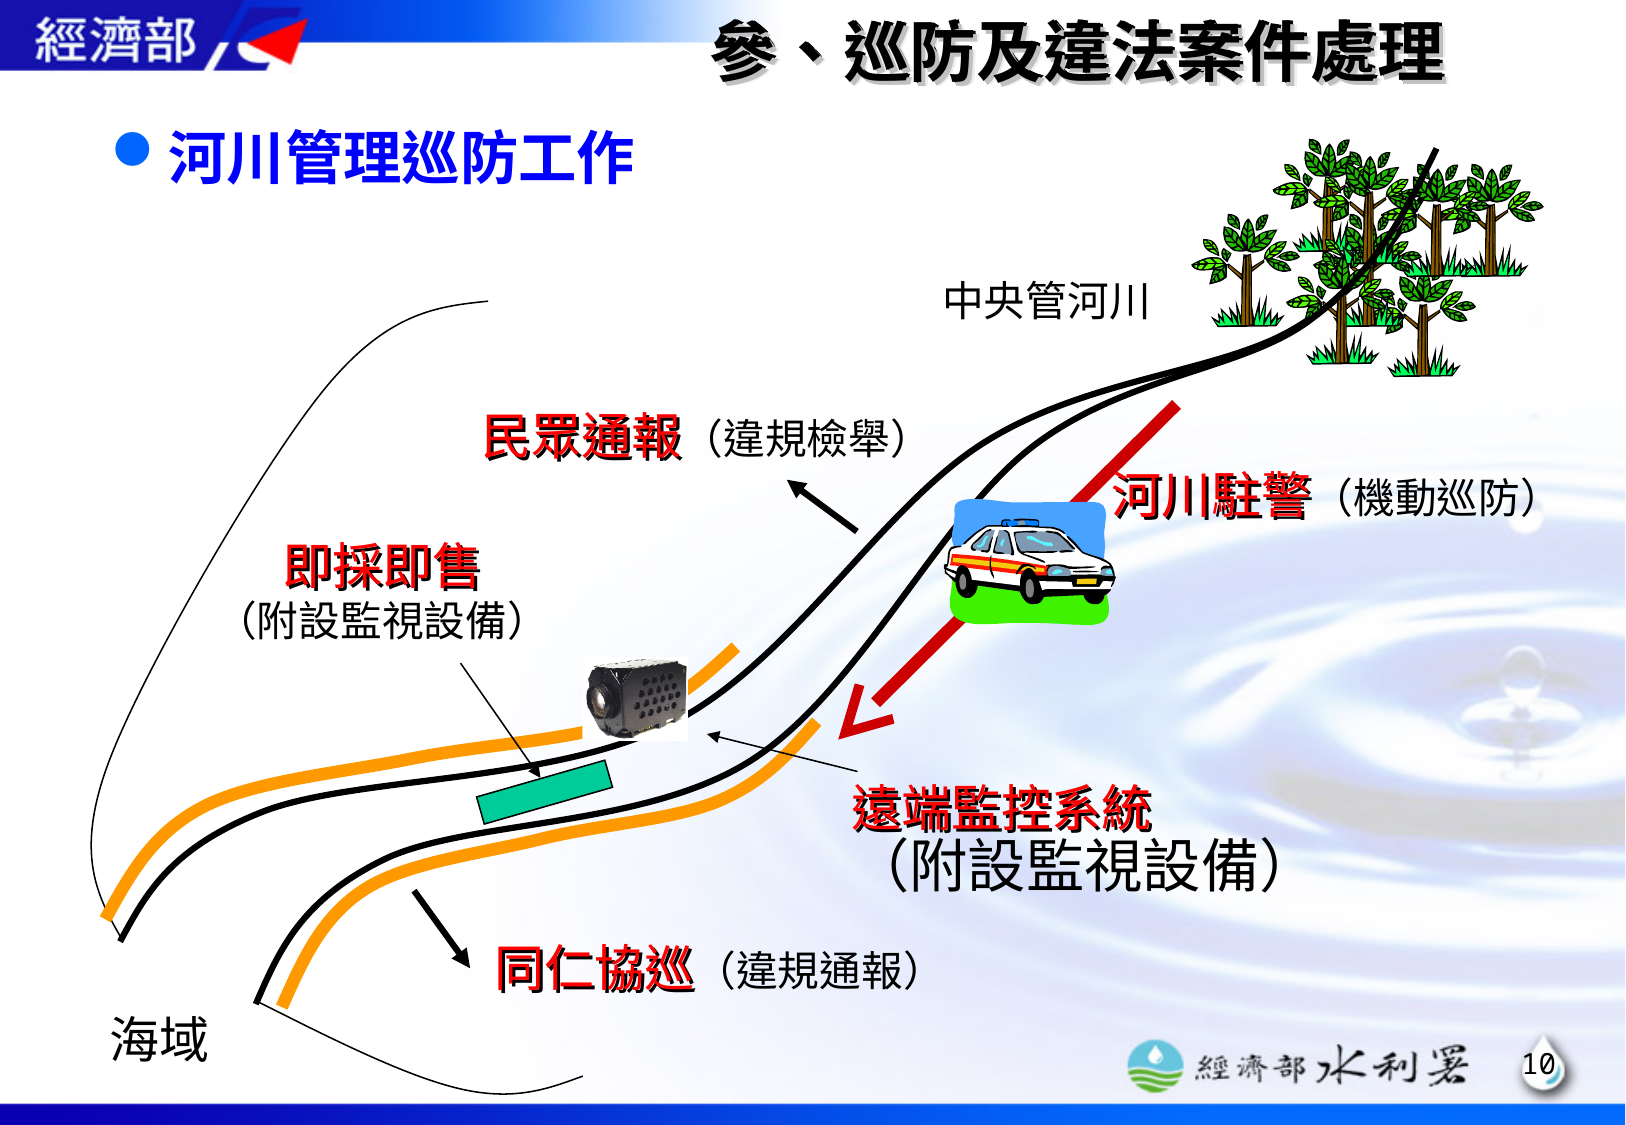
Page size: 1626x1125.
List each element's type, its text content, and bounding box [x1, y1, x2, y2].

text_box 河川管理巡防工作 [95, 113, 1559, 209]
title 參、巡防及違法案件處理 [528, 0, 1625, 100]
text_box <編號> [1475, 1037, 1571, 1113]
text_box 遠端監控系統 （附設監視設備） [836, 775, 1333, 909]
text_box 即採即售 （附設監視設備） [200, 527, 565, 653]
text_box 海域 [94, 1001, 225, 1077]
text_box 河川駐警（機動巡防） [1096, 455, 1578, 532]
text_box 中央管河川 [927, 267, 1166, 333]
text_box 民眾通報（違規檢舉） [466, 397, 948, 473]
picture [0, 0, 1626, 1125]
text_box 同仁協巡（違規通報） [479, 928, 961, 1005]
